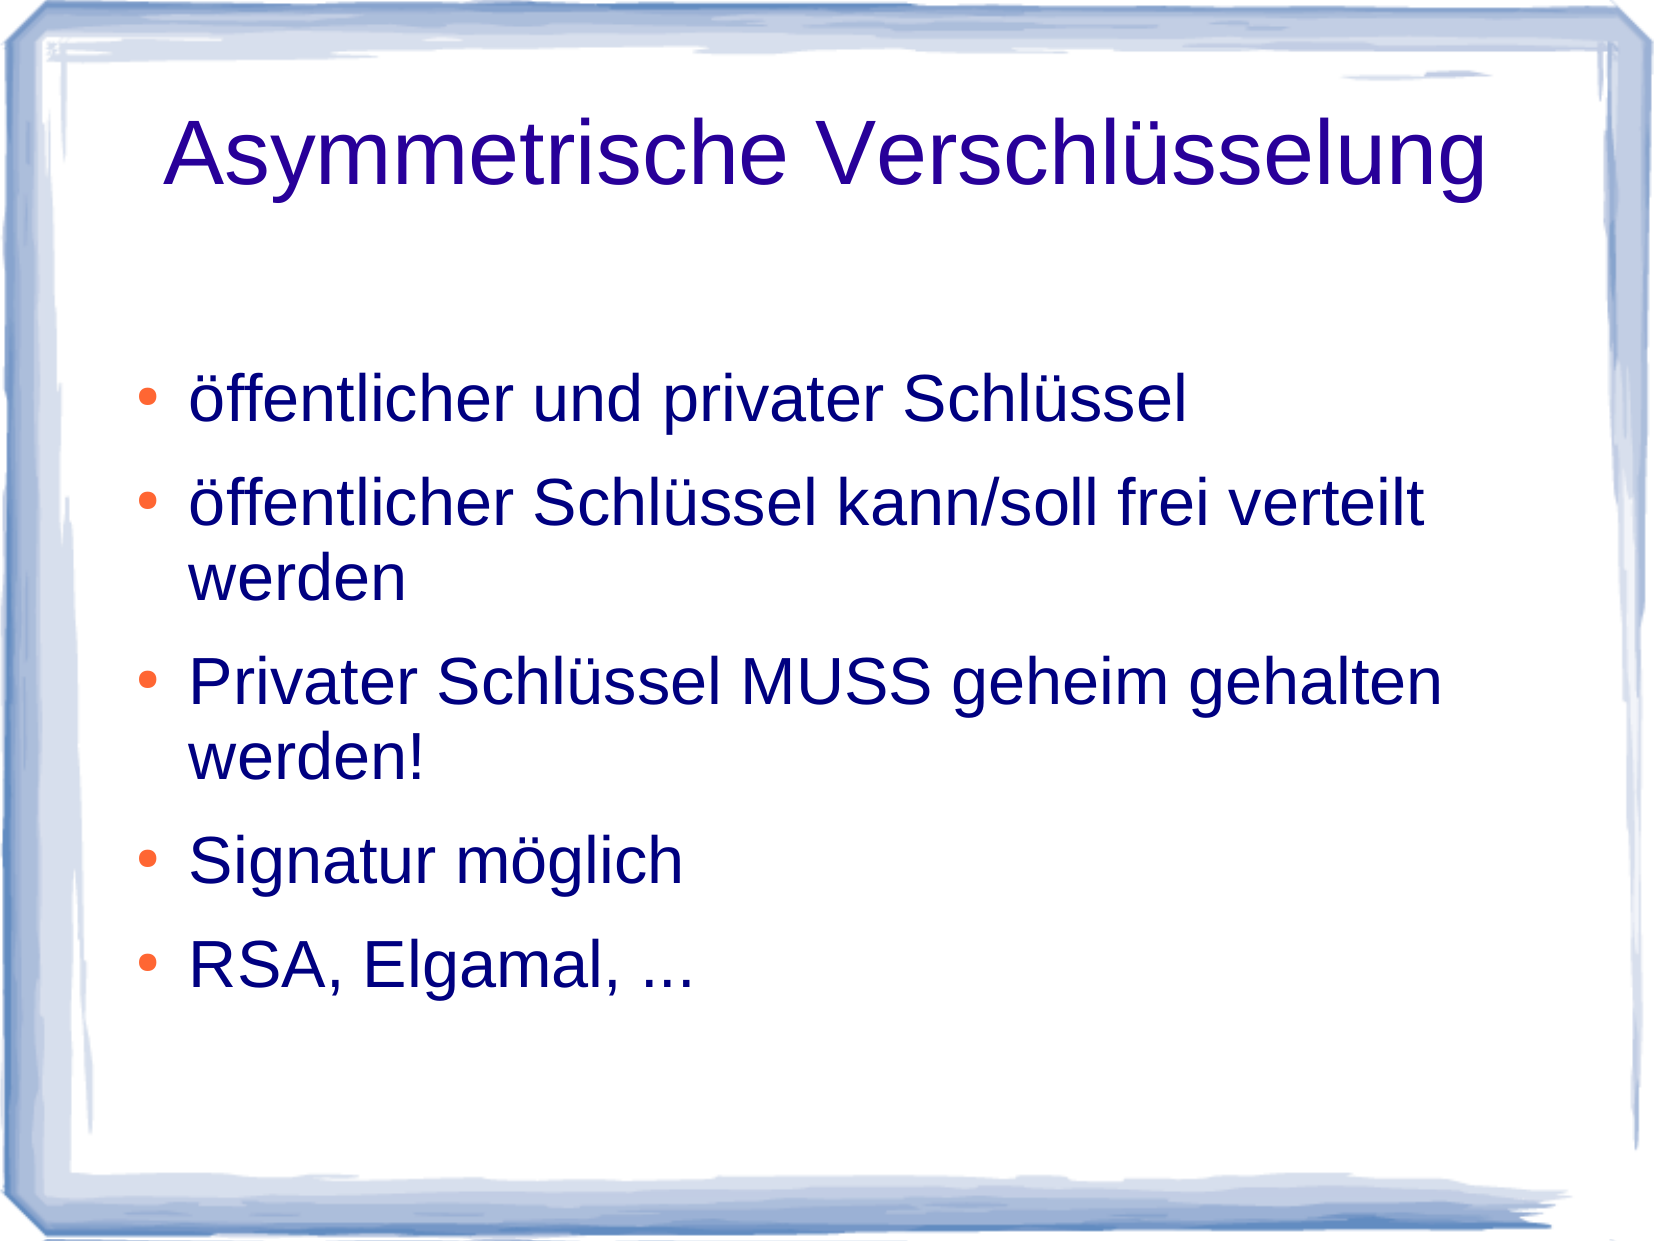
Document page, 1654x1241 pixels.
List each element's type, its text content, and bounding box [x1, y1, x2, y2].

list öffentlicher und privater Schlüssel öffentlicher Schlüssel kann/soll frei verteilt werden Privater Schlüssel MUSS geheim gehalten werden! Signatur möglich RSA, Elgamal, ... [118, 256, 1531, 1003]
picture [0, 0, 1654, 1241]
title Asymmetrische Verschlüsselung [82, 49, 1571, 257]
